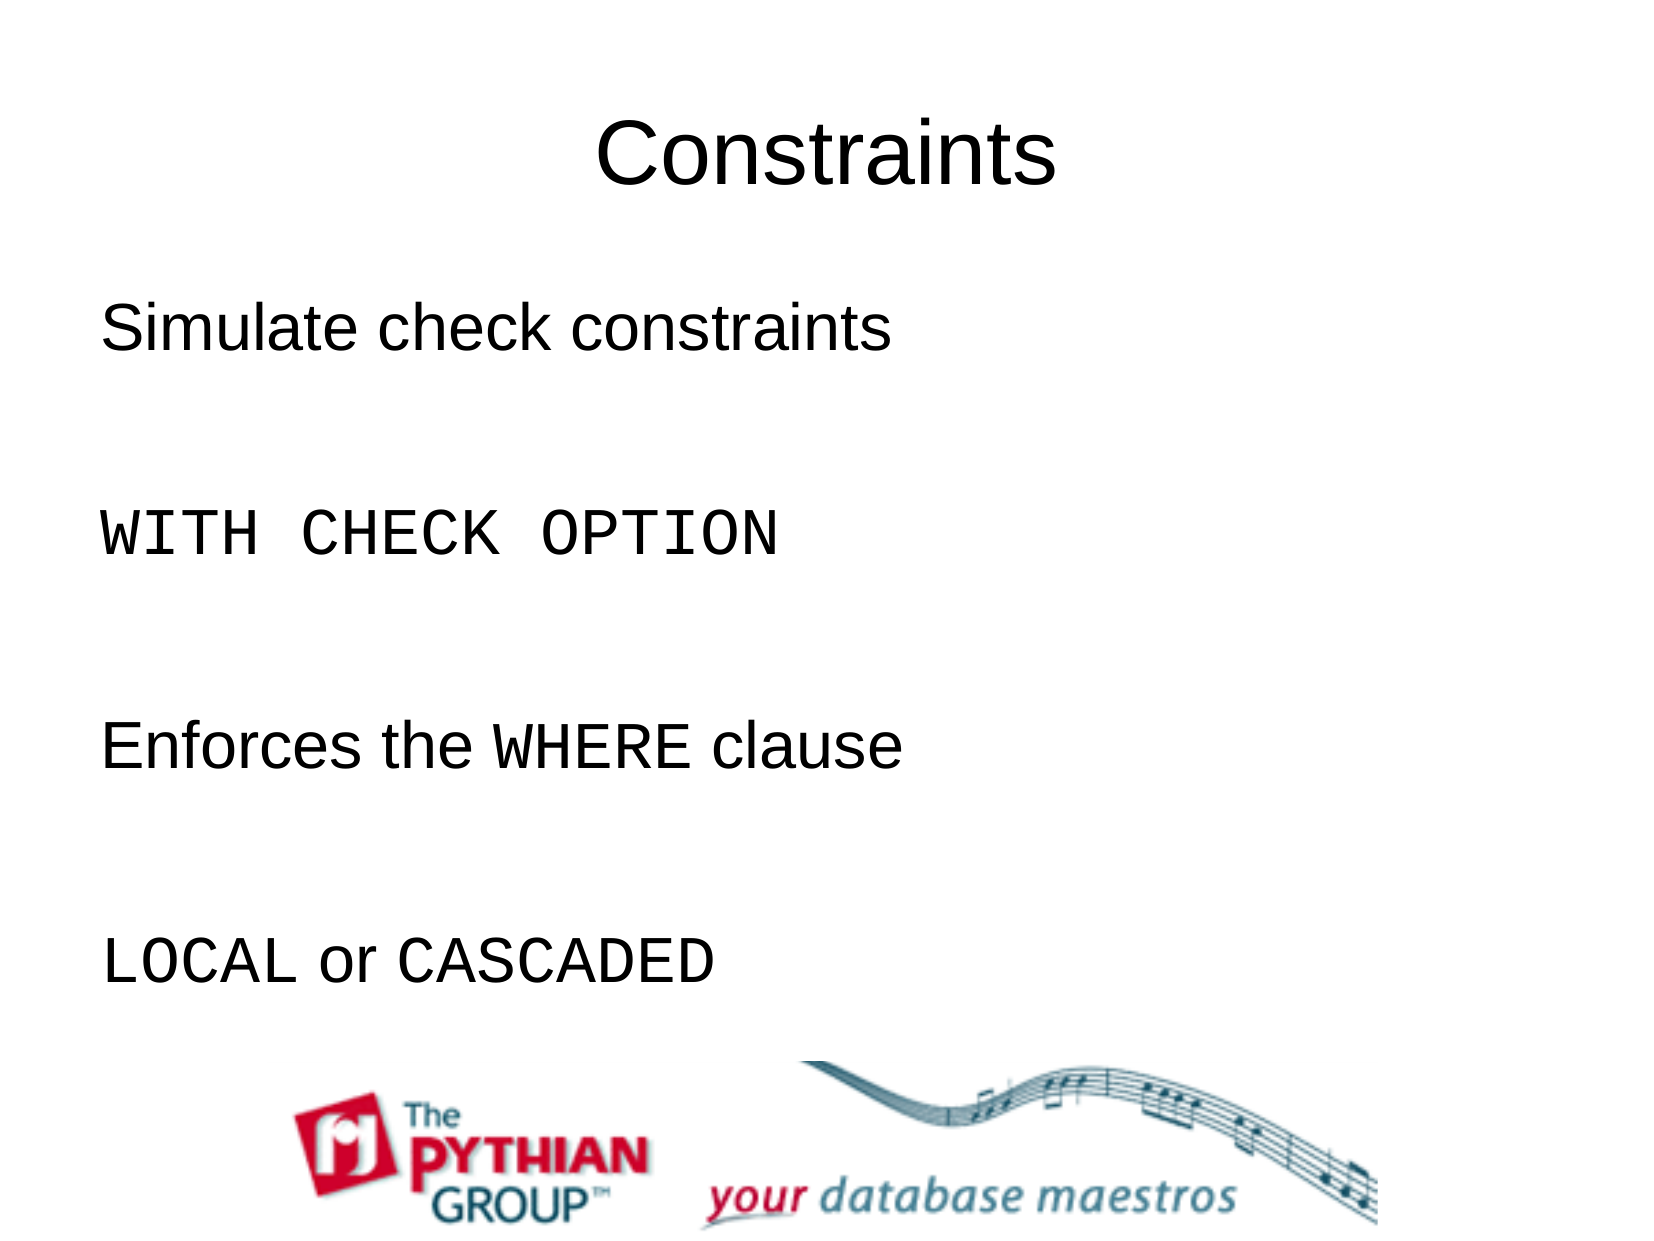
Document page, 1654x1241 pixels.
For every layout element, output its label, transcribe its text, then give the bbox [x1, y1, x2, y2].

list Simulate check constraints WITH CHECK OPTION Enforces the WHERE clause LOCAL or CASCADED [82, 290, 1571, 1094]
picture [266, 1094, 1378, 1241]
title Constraints [82, 49, 1571, 257]
